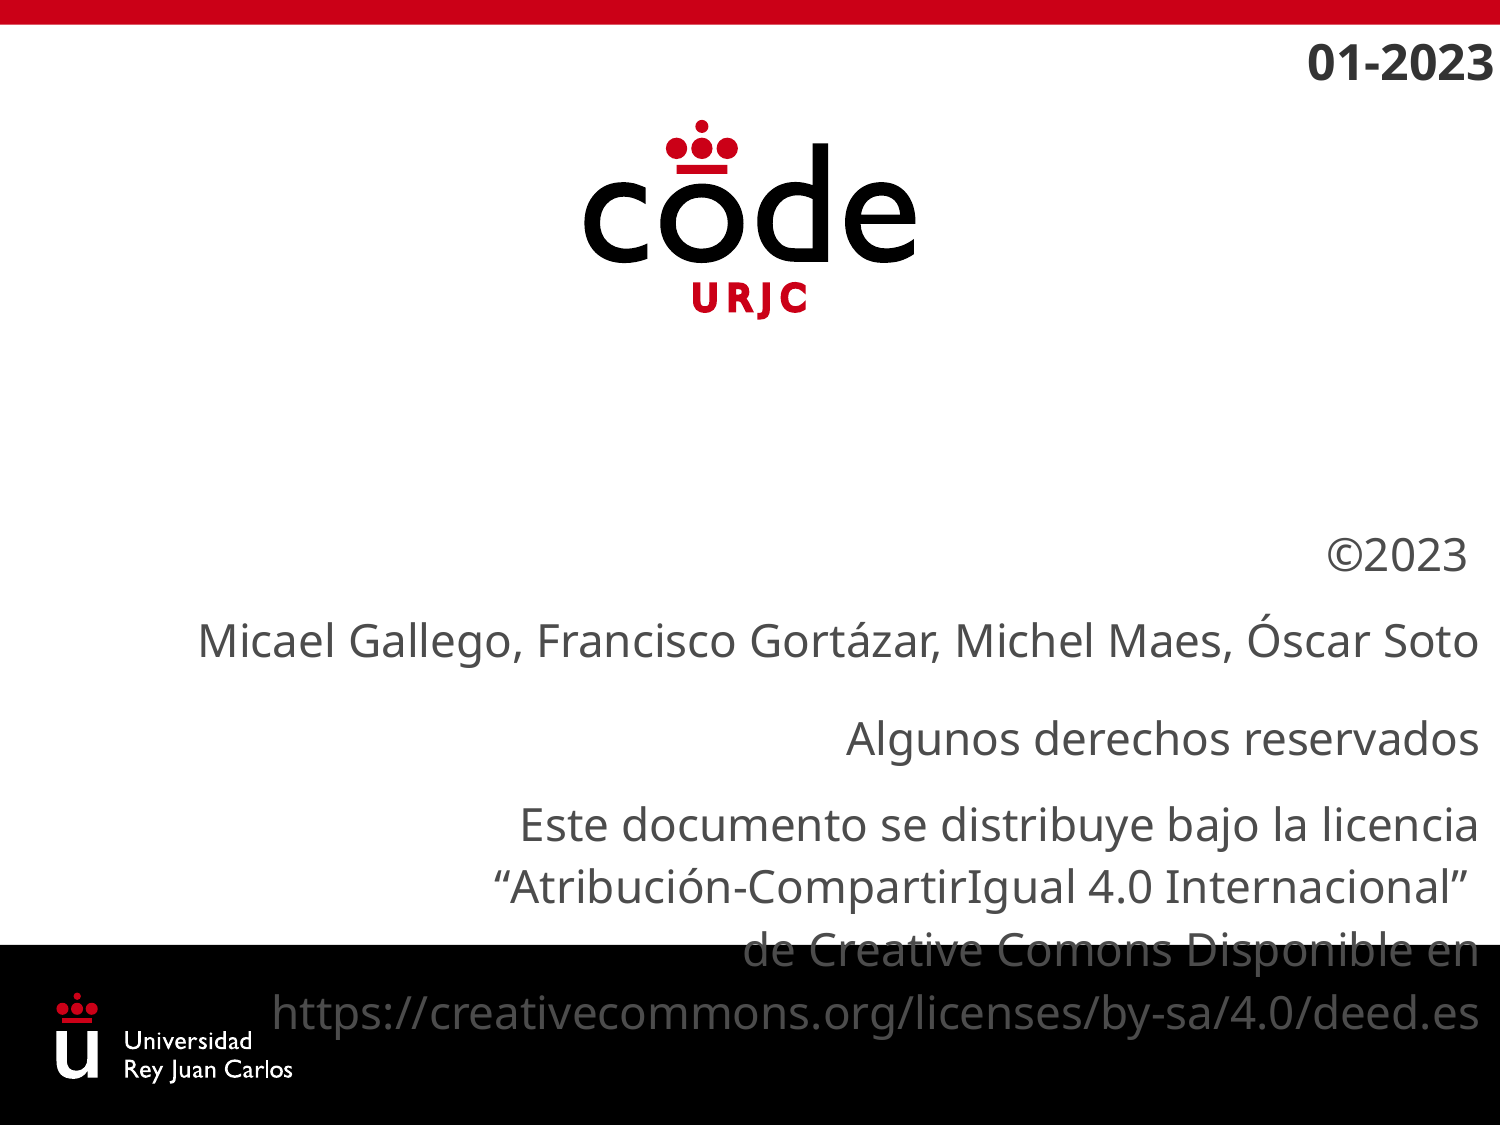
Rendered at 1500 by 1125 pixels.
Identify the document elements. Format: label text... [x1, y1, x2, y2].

text_box 01-2023 [1292, 22, 1500, 98]
text_box [0, 0, 1500, 23]
text_box ©2023 Micael Gallego, Francisco Gortázar, Michel Maes, Óscar Soto Algunos derechos reservados Este documento se distribuye bajo la licencia “Atribución-CompartirIgual 4.0 Internacional” de Creative Comons Disponible en https://creativecommons.org/licenses/by-sa/4.0/deed.es [151, 514, 1496, 975]
